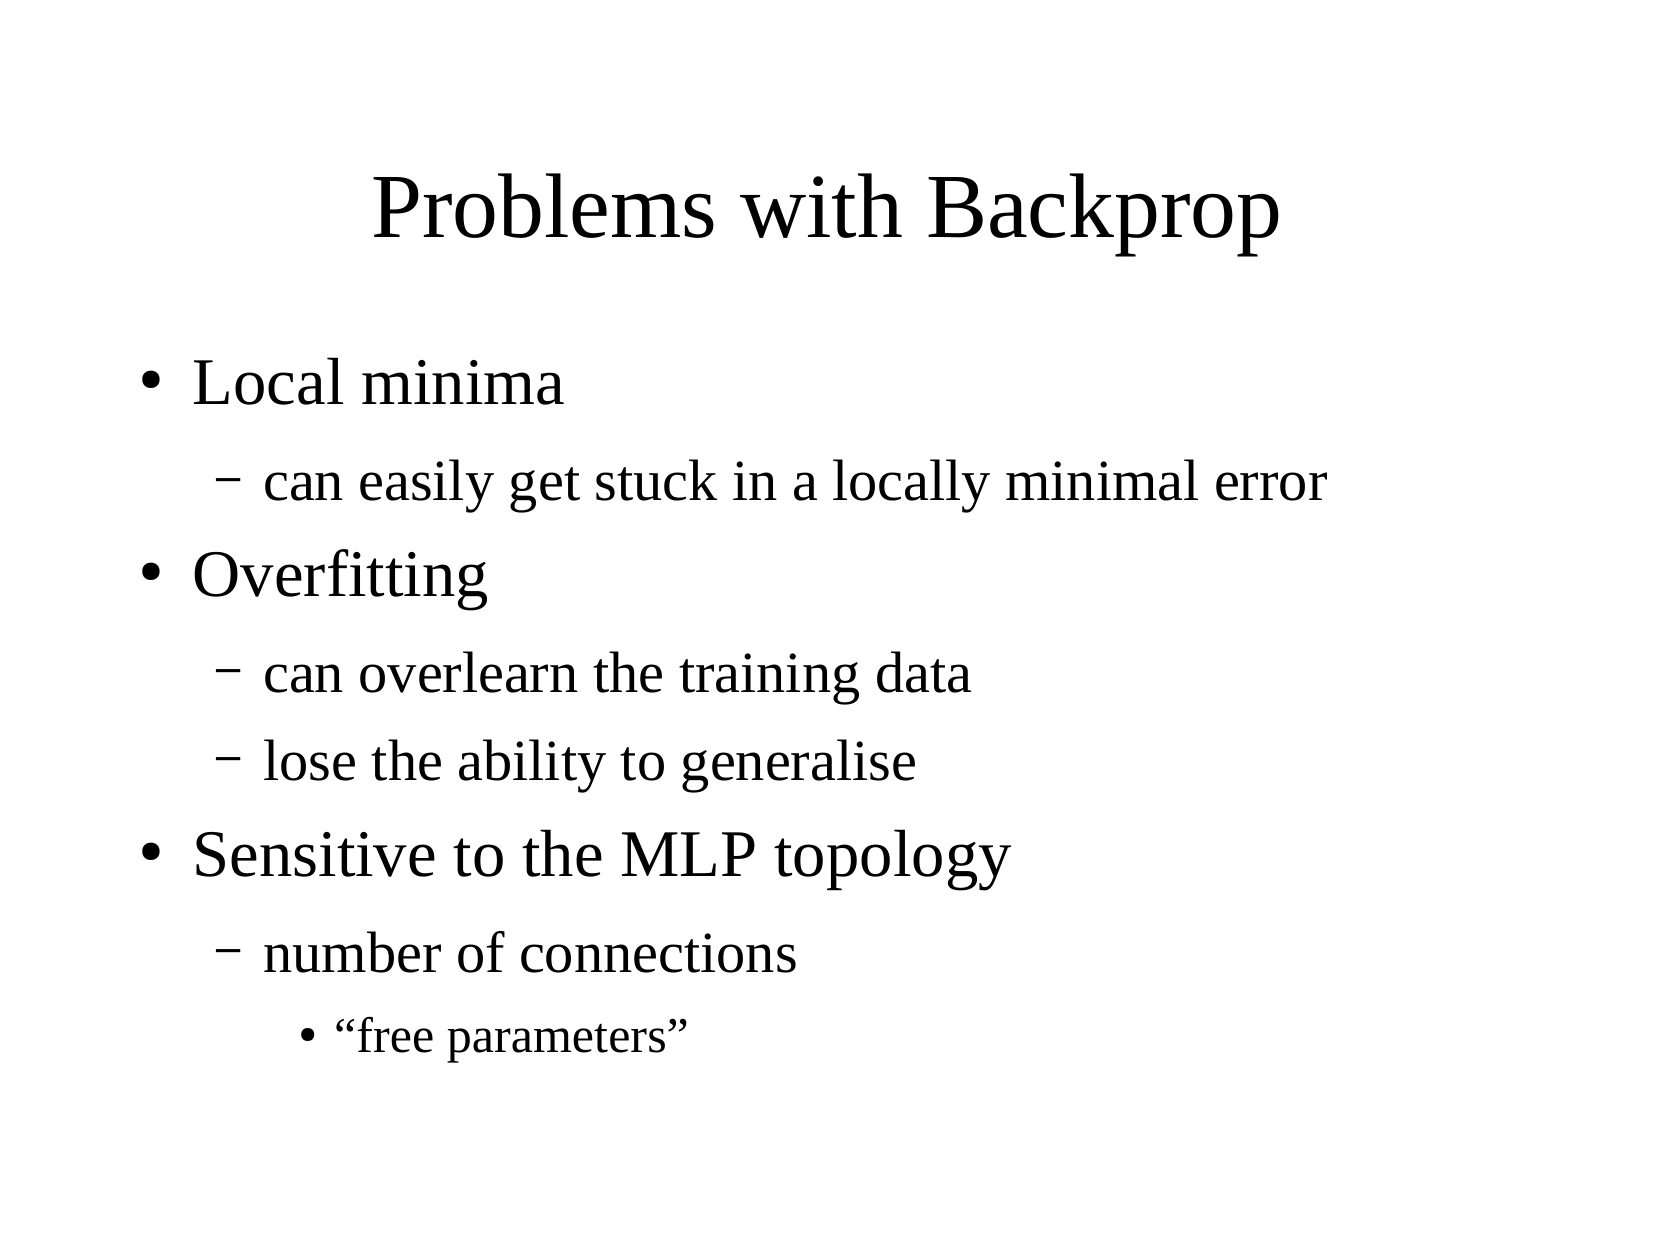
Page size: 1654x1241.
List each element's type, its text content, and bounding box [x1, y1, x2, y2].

list Local minima can easily get stuck in a locally minimal error Overfitting can overlearn the training data lose the ability to generalise Sensitive to the MLP topology number of connections “free parameters” [121, 344, 1534, 1127]
title Problems with Backprop [121, 102, 1534, 311]
